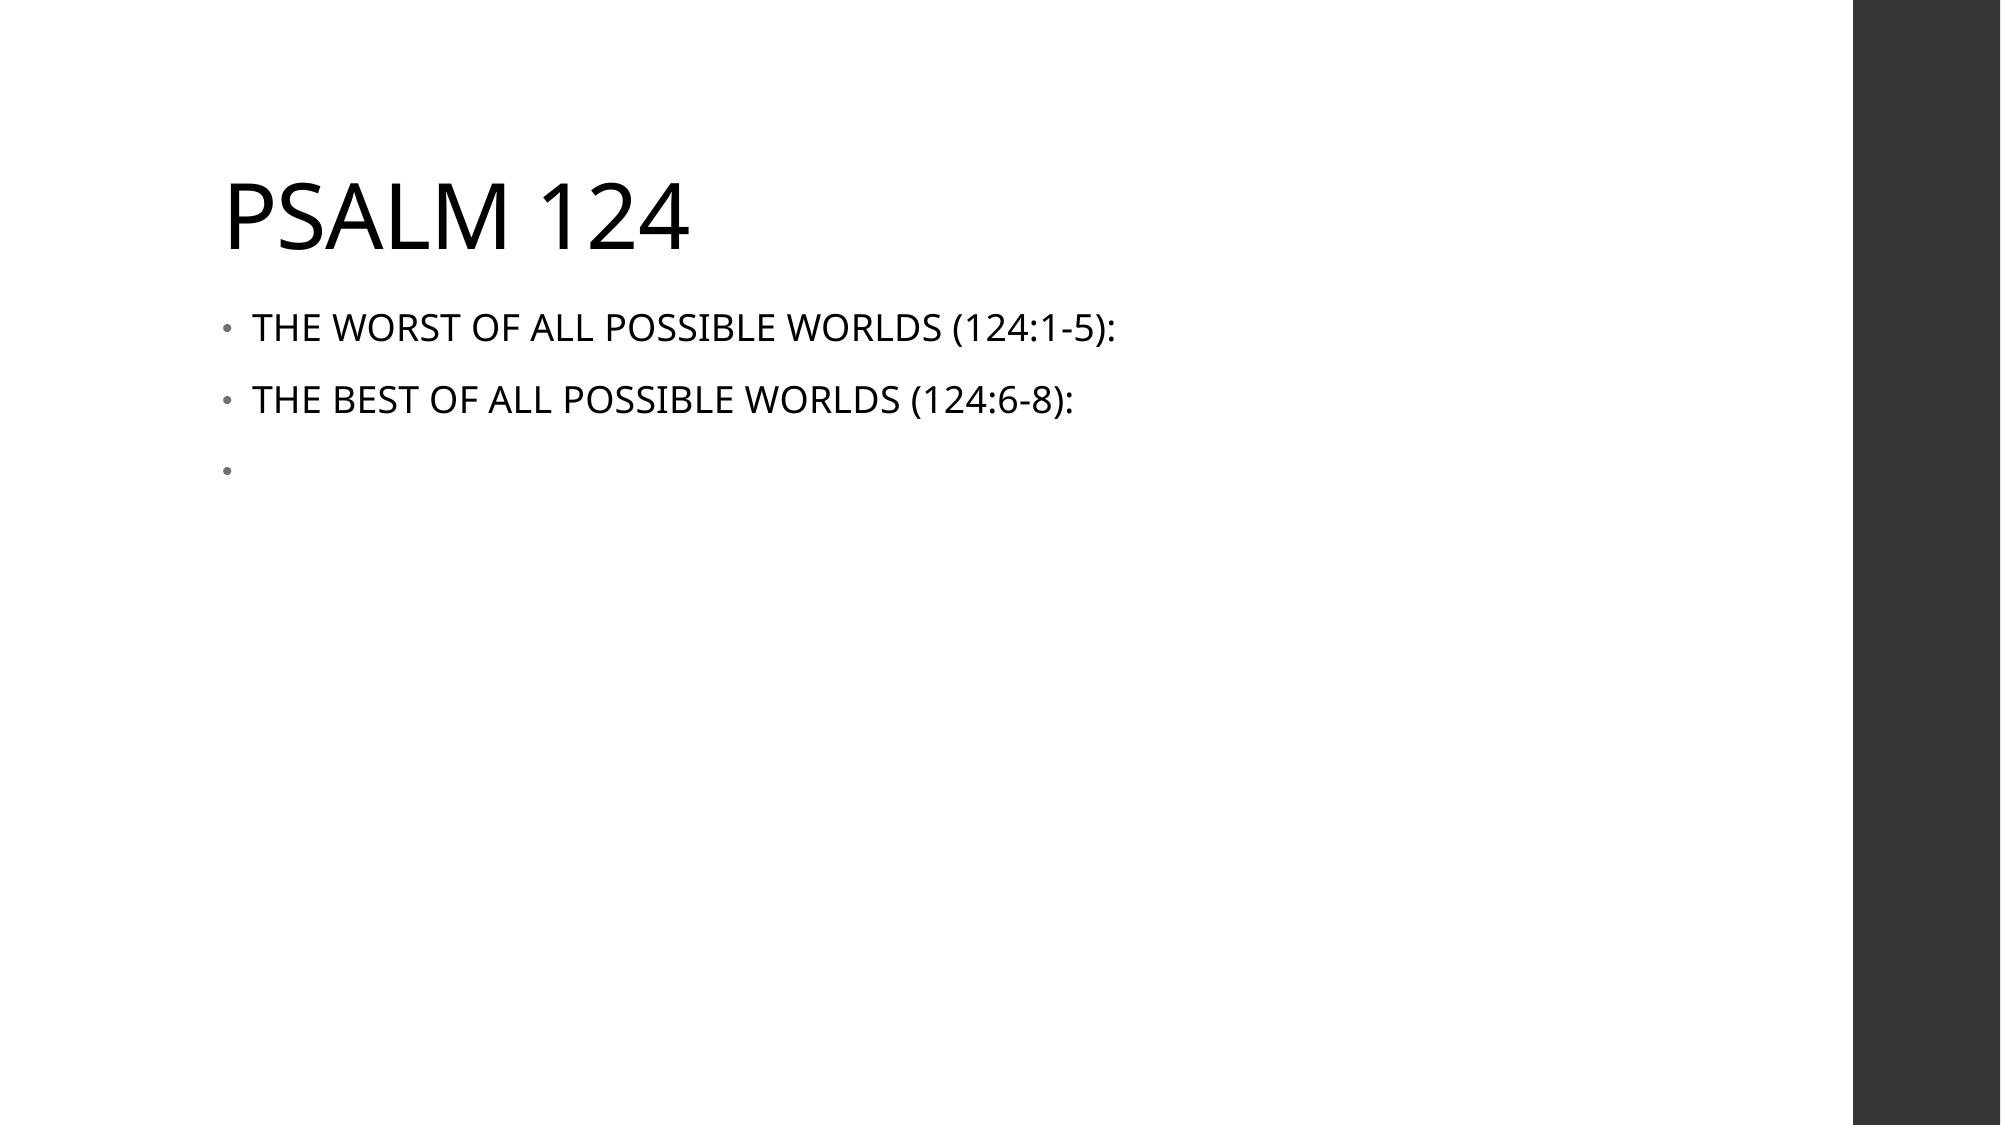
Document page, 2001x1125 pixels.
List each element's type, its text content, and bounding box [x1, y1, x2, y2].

list THE WORST OF ALL POSSIBLE WORLDS (124:1-5): THE BEST OF ALL POSSIBLE WORLDS (124:6-8): [206, 299, 1617, 1014]
title PSALM 124 [206, 60, 1797, 278]
